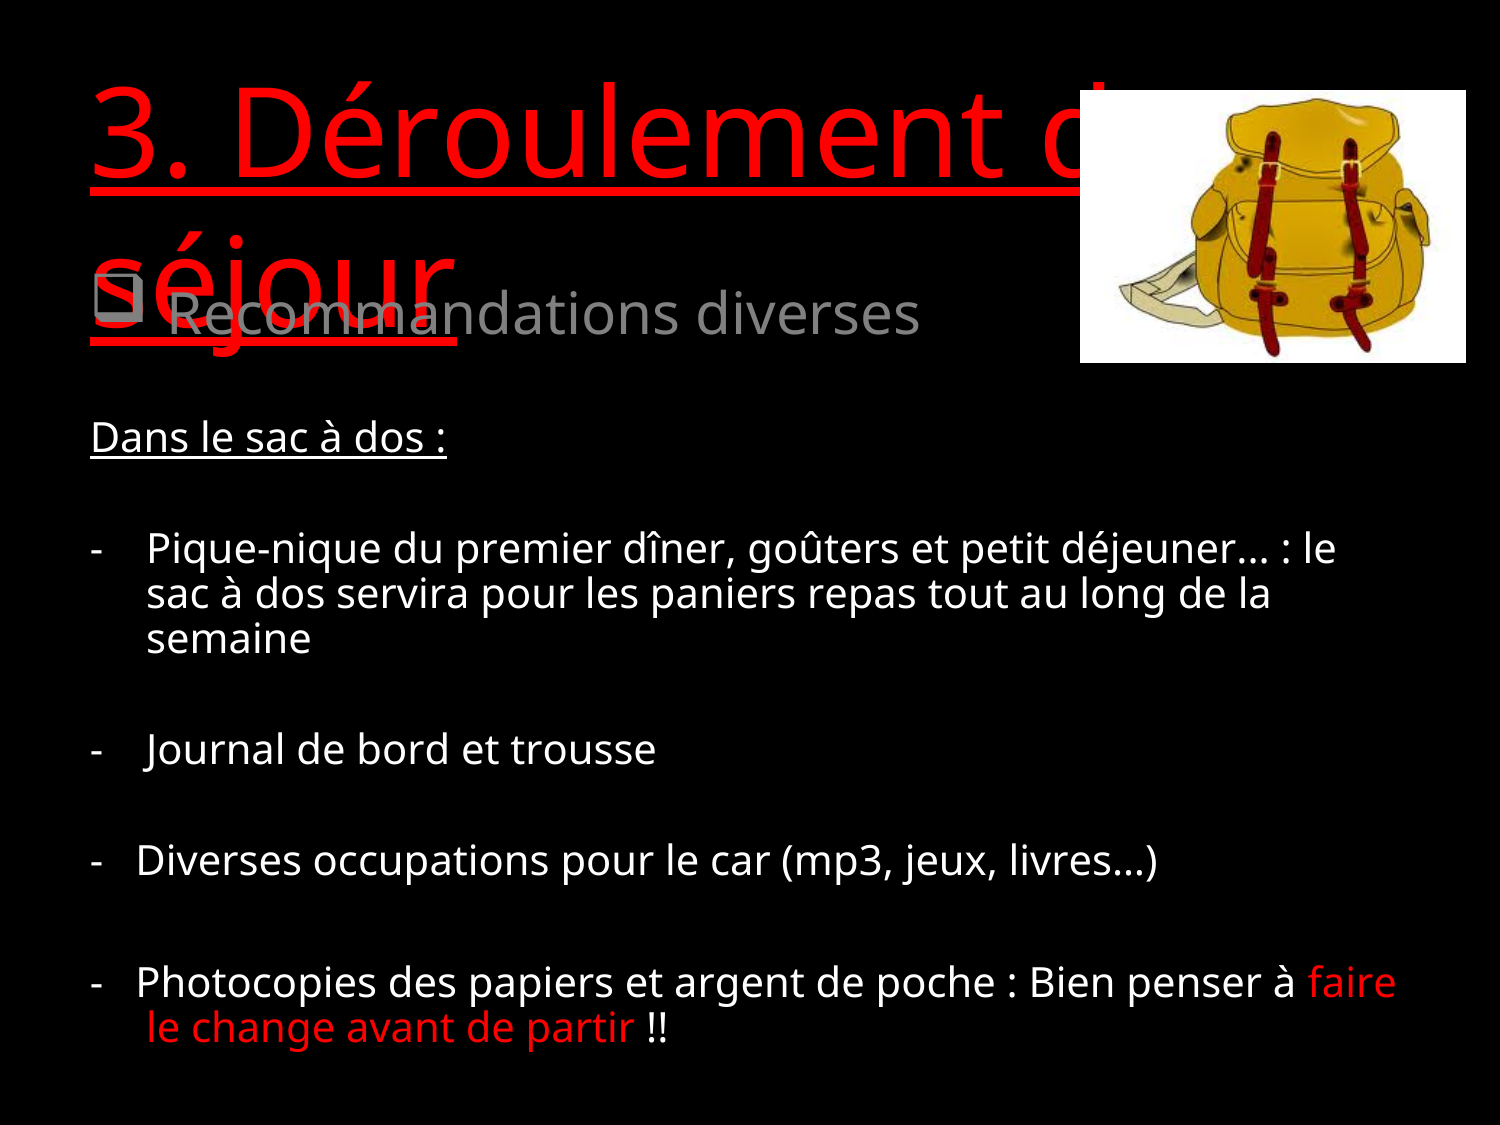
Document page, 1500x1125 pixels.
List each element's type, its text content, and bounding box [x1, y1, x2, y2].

title 3. Déroulement du séjour [75, 45, 1426, 233]
list Recommandations diverses Dans le sac à dos : Pique-nique du premier dîner, goûters et petit déjeuner... : le sac à dos servira pour les paniers repas tout au long de la semaine Journal de bord et trousse - Diverses occupations pour le car (mp3, jeux, livres…) - Photocopies des papiers et argent de poche : Bien penser à faire le change avant de partir !! [75, 262, 1426, 1125]
picture [1080, 90, 1466, 363]
